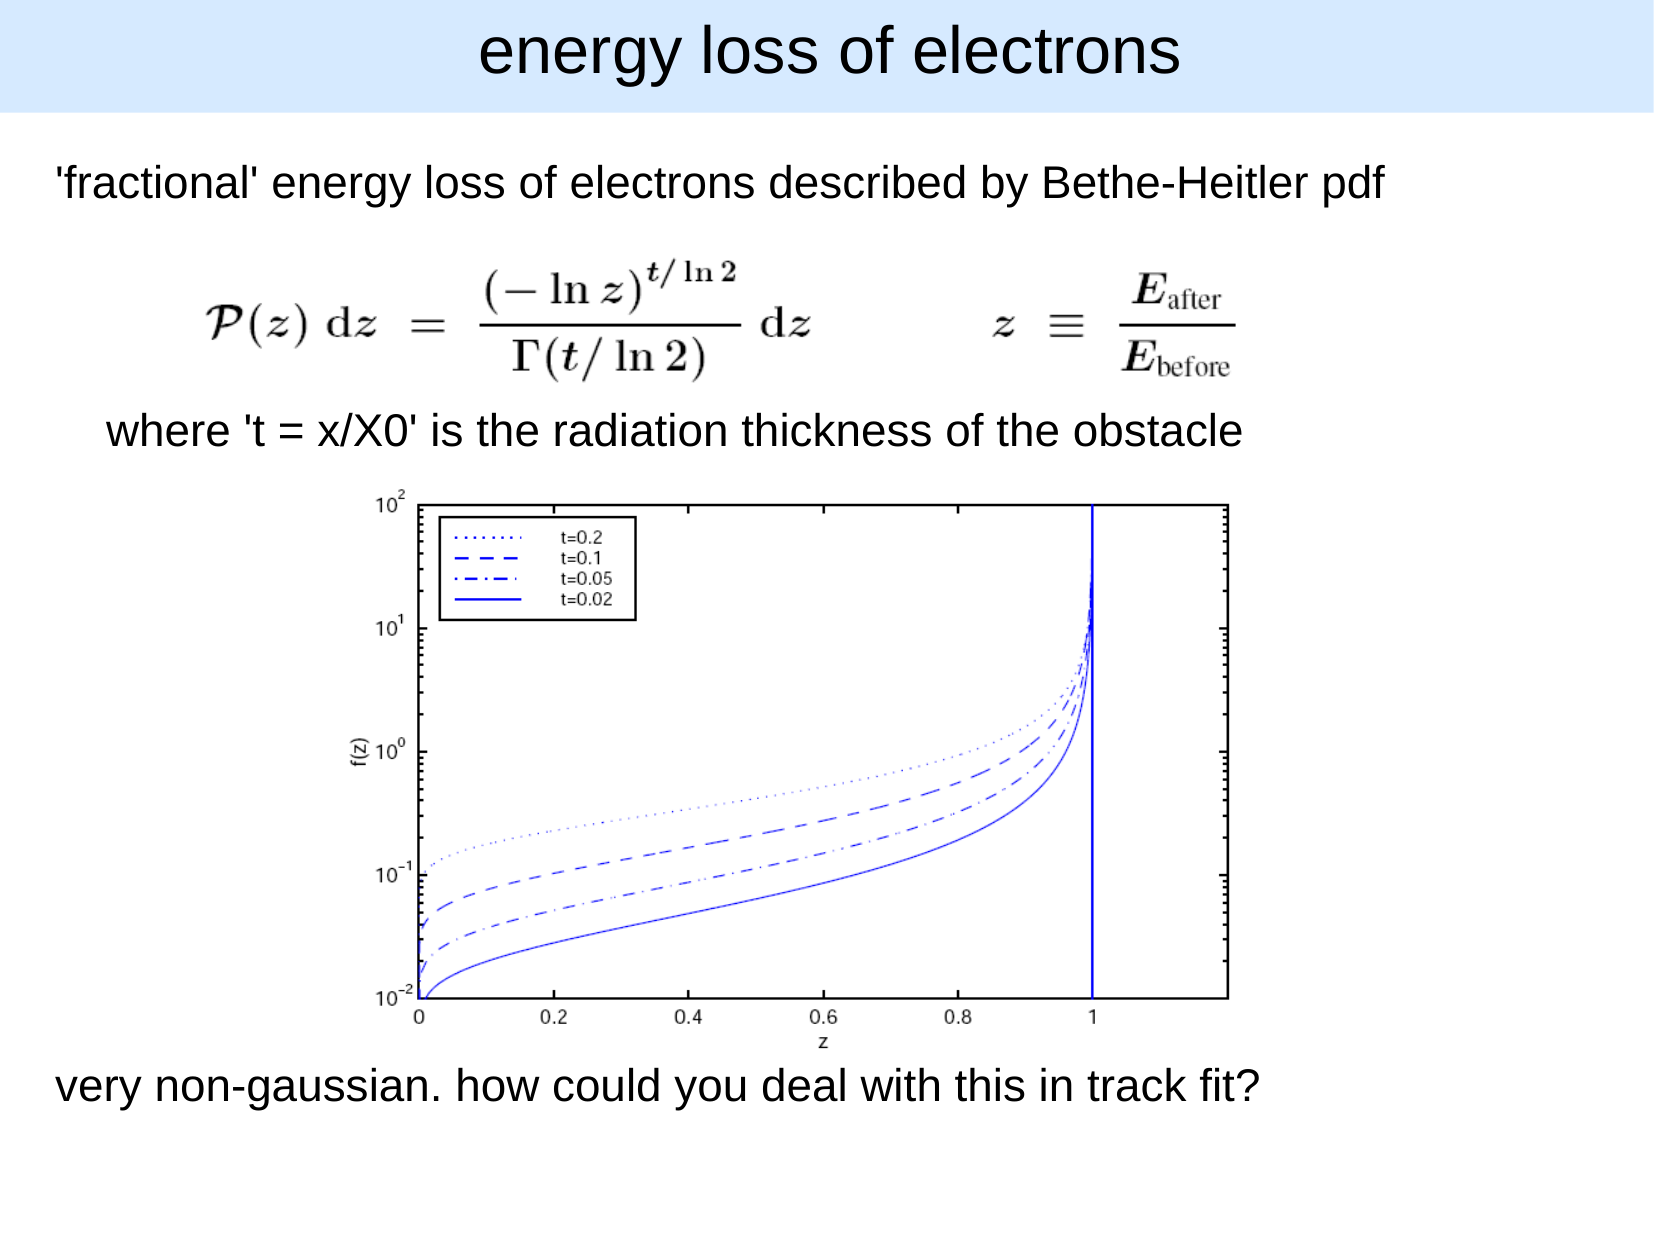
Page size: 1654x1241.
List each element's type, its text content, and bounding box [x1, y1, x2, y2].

picture [337, 500, 1238, 1054]
picture [197, 239, 1248, 403]
list 'fractional' energy loss of electrons described by Bethe-Heitler pdf [37, 156, 1613, 226]
list where 't = x/X0' is the radiation thickness of the obstacle [37, 404, 1613, 500]
title energy loss of electrons [86, 0, 1576, 100]
list very non-gaussian. how could you deal with this in track fit? [37, 1060, 1613, 1129]
